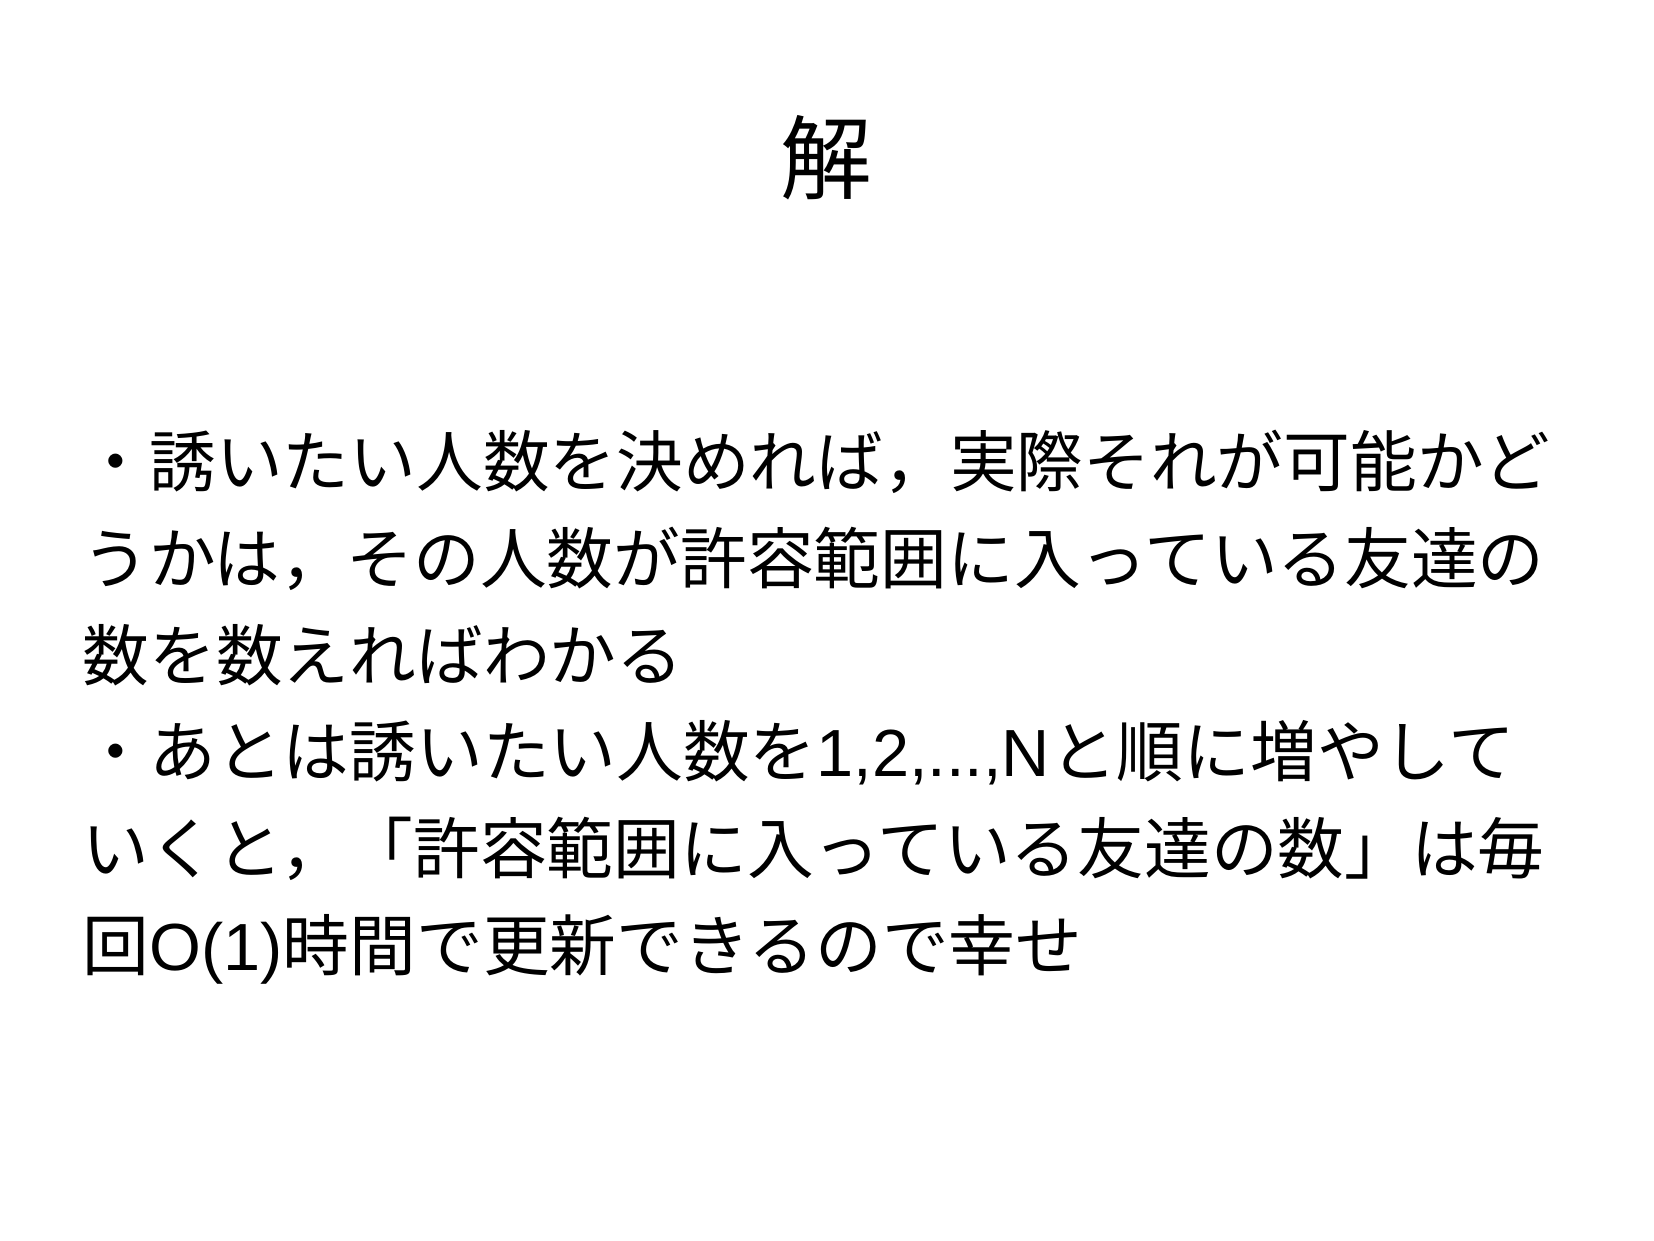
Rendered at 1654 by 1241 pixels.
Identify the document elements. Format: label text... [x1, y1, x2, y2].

subtitle ・誘いたい人数を決めれば，実際それが可能かどうかは，その人数が許容範囲に入っている友達の数を数えればわかる ・あとは誘いたい人数を1,2,...,Nと順に増やしていくと，「許容範囲に入っている友達の数」は毎回O(1)時間で更新できるので幸せ [82, 297, 1571, 1102]
title 解 [82, 56, 1571, 250]
